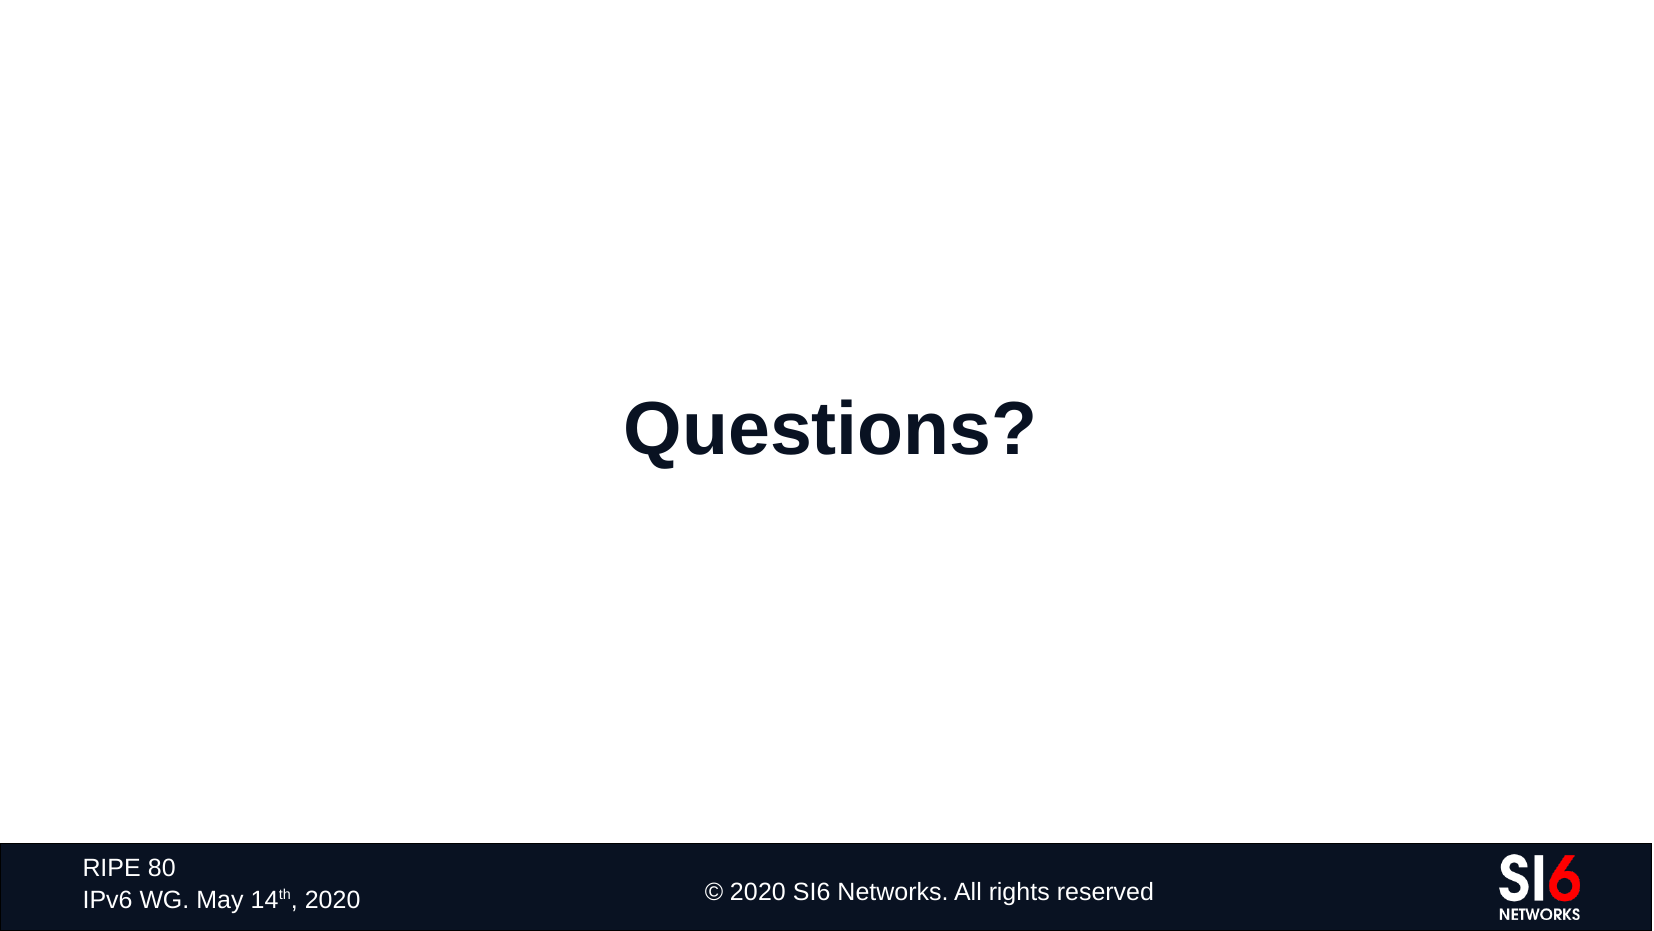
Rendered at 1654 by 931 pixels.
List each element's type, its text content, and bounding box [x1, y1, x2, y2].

picture [1499, 854, 1580, 920]
title Questions? [86, 350, 1575, 507]
